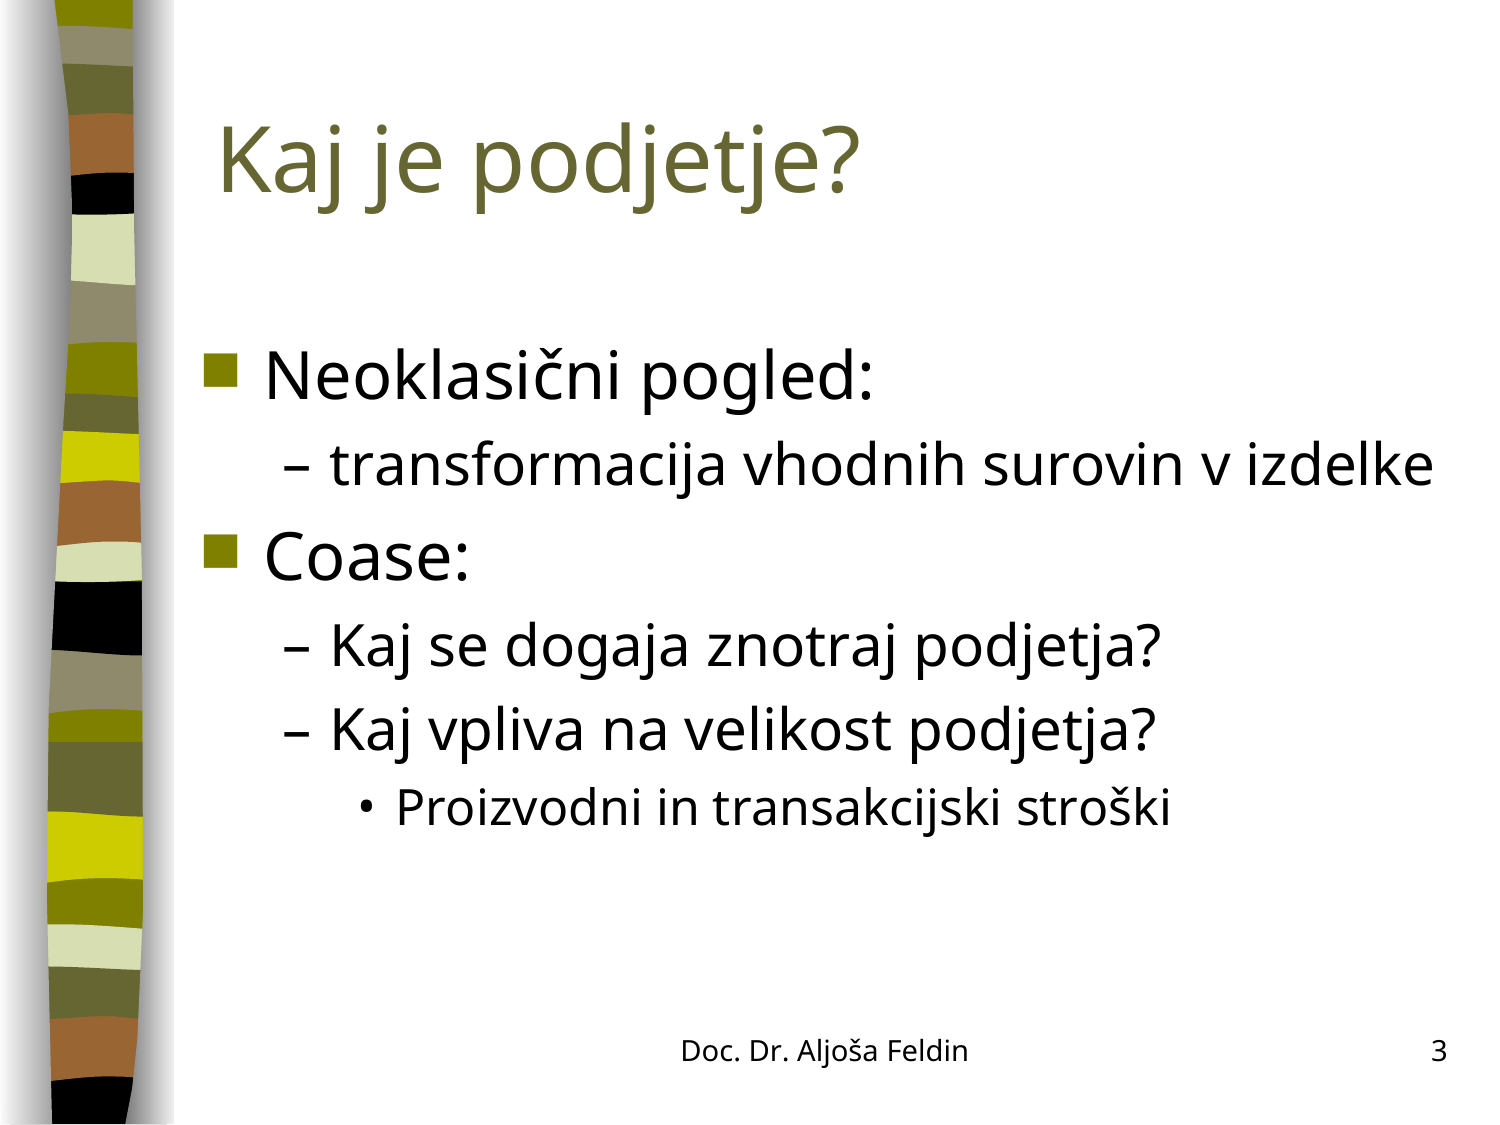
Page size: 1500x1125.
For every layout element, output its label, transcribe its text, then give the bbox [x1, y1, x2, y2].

list Neoklasični pogled: transformacija vhodnih surovin v izdelke Coase: Kaj se dogaja znotraj podjetja? Kaj vpliva na velikost podjetja? Proizvodni in transakcijski stroški [192, 324, 1468, 1001]
title Kaj je podjetje? [200, 93, 1388, 219]
text_box <number> [1149, 1025, 1463, 1101]
text_box Doc. Dr. Aljoša Feldin [587, 1025, 1063, 1101]
